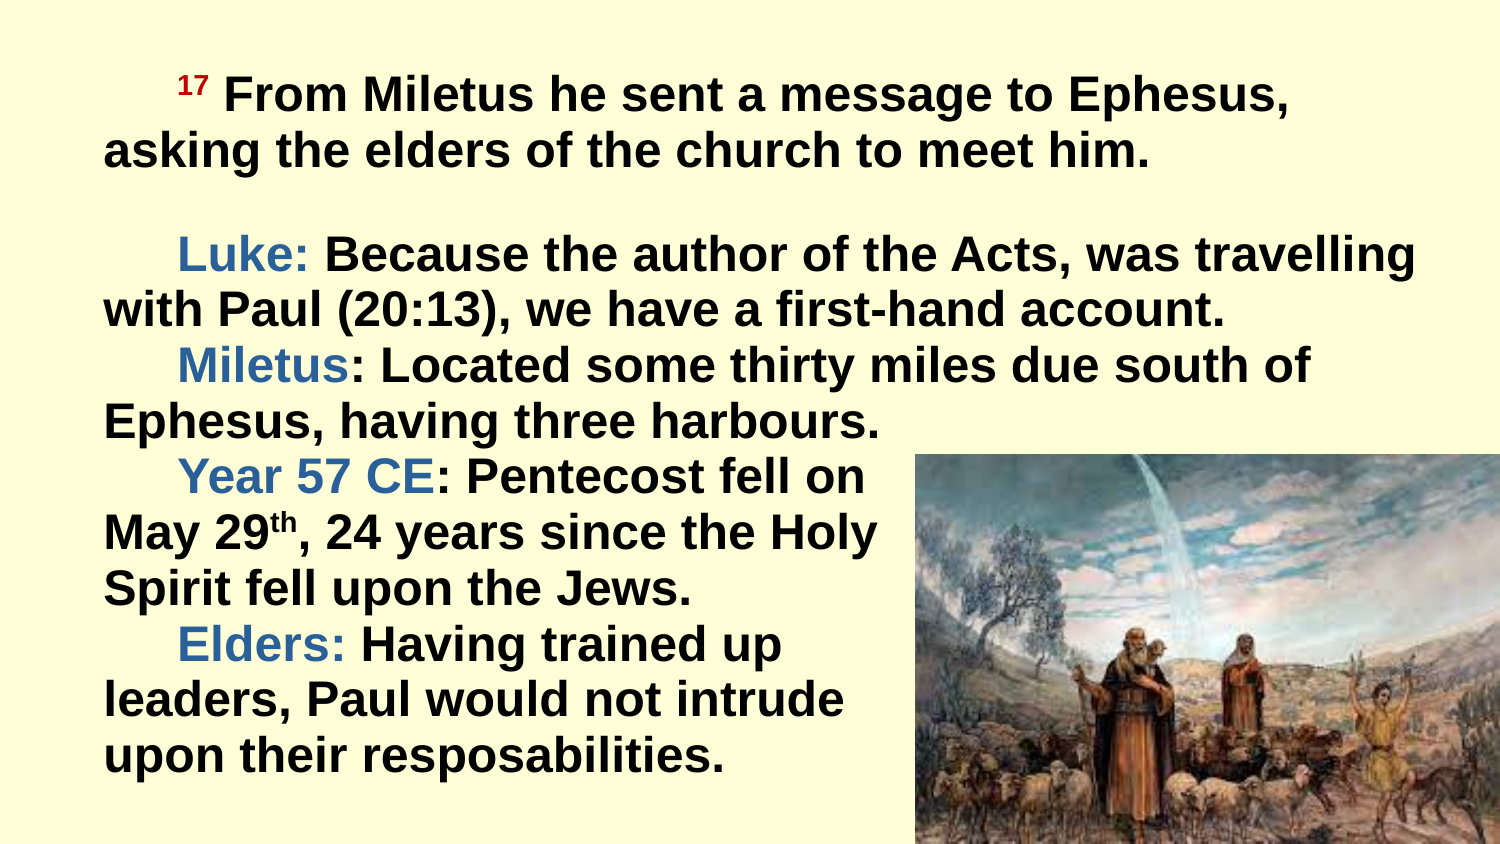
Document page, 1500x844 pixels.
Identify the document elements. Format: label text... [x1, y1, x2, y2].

text_box 17 From Miletus he sent a message to Ephesus, asking the elders of the church to meet him. [88, 59, 1447, 207]
text_box Luke: Because the author of the Acts, was travelling with Paul (20:13), we have a first-hand account. Miletus: Located some thirty miles due south of Ephesus, having three harbours. Year 57 CE: Pentecost fell on May 29th, 24 years since the Holy Spirit fell upon the Jews. Elders: Having trained up leaders, Paul would not intrude upon their resposabilities. [88, 218, 1477, 795]
picture [915, 454, 1500, 844]
